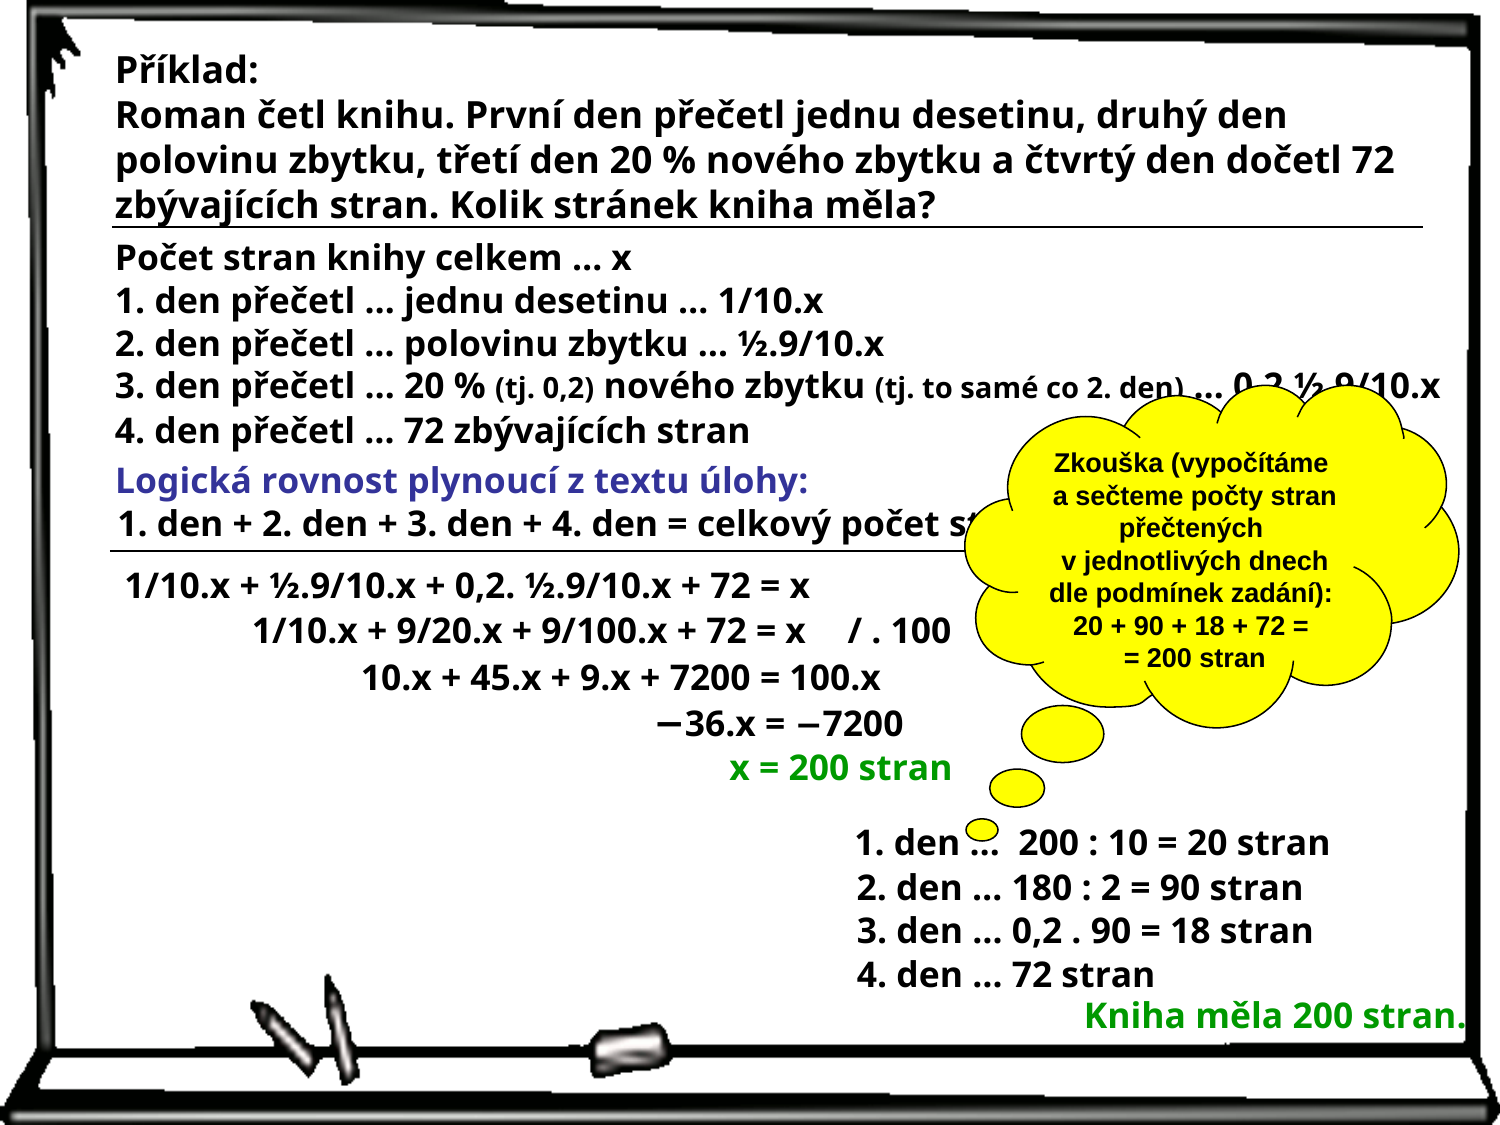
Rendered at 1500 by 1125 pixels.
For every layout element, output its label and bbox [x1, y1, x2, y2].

text_box [100, 82, 1436, 190]
text_box [839, 815, 1500, 1041]
text_box [100, 227, 1471, 808]
picture [0, 0, 1500, 1125]
